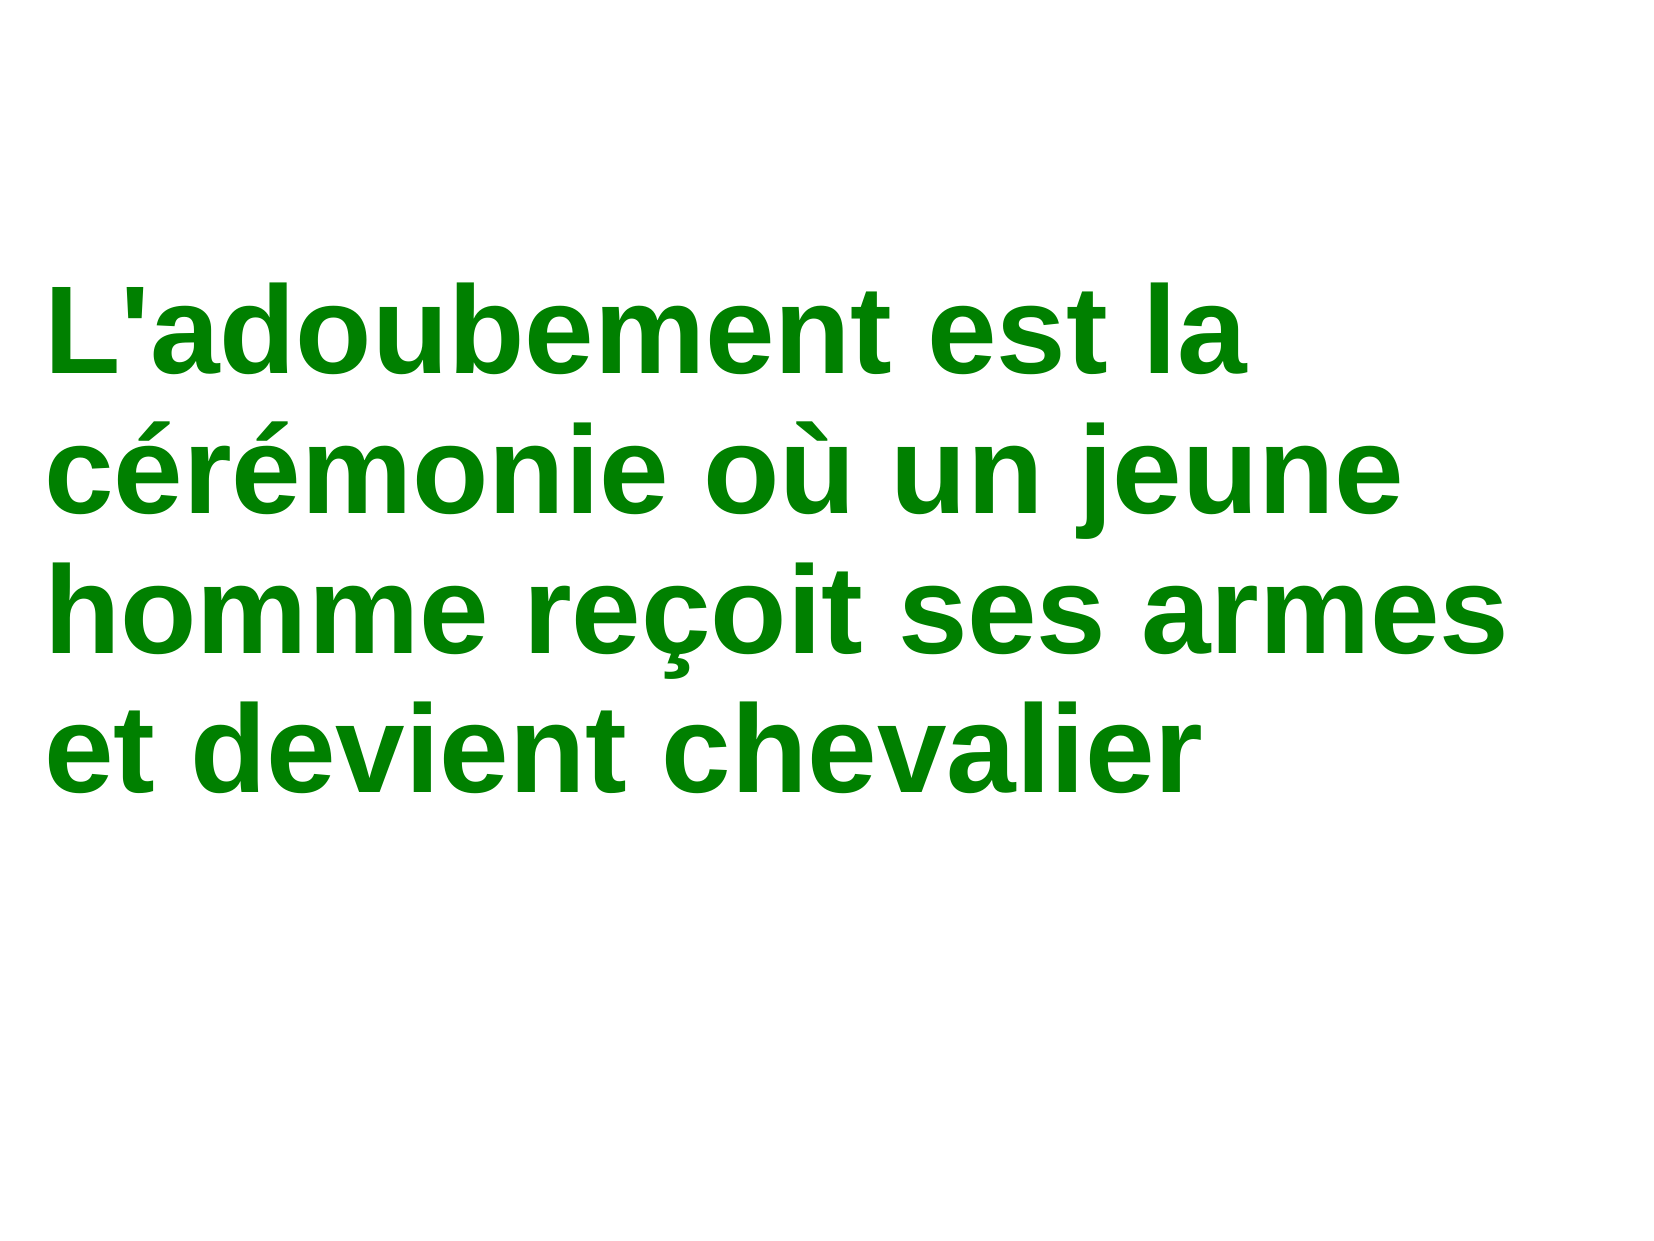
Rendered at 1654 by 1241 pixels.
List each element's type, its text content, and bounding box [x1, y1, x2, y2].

text_box L'adoubement est la cérémonie où un jeune homme reçoit ses armes et devient chevalier [29, 252, 1595, 827]
